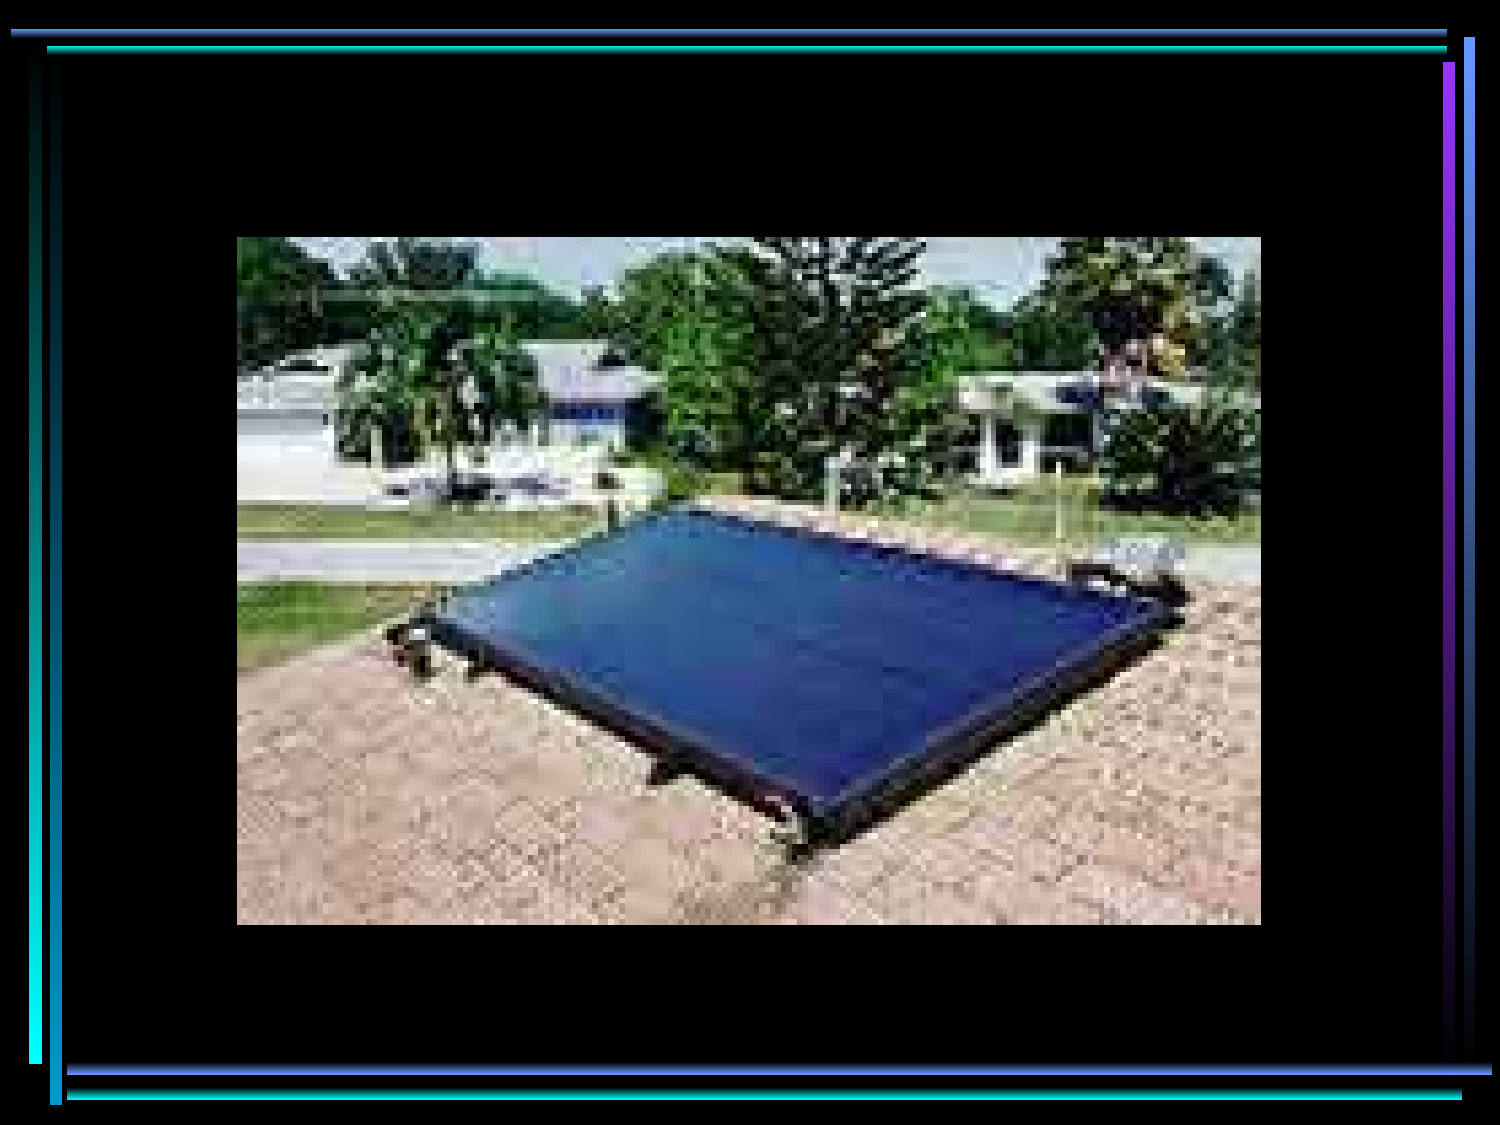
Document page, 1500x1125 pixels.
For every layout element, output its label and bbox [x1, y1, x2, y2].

picture [237, 237, 1261, 925]
